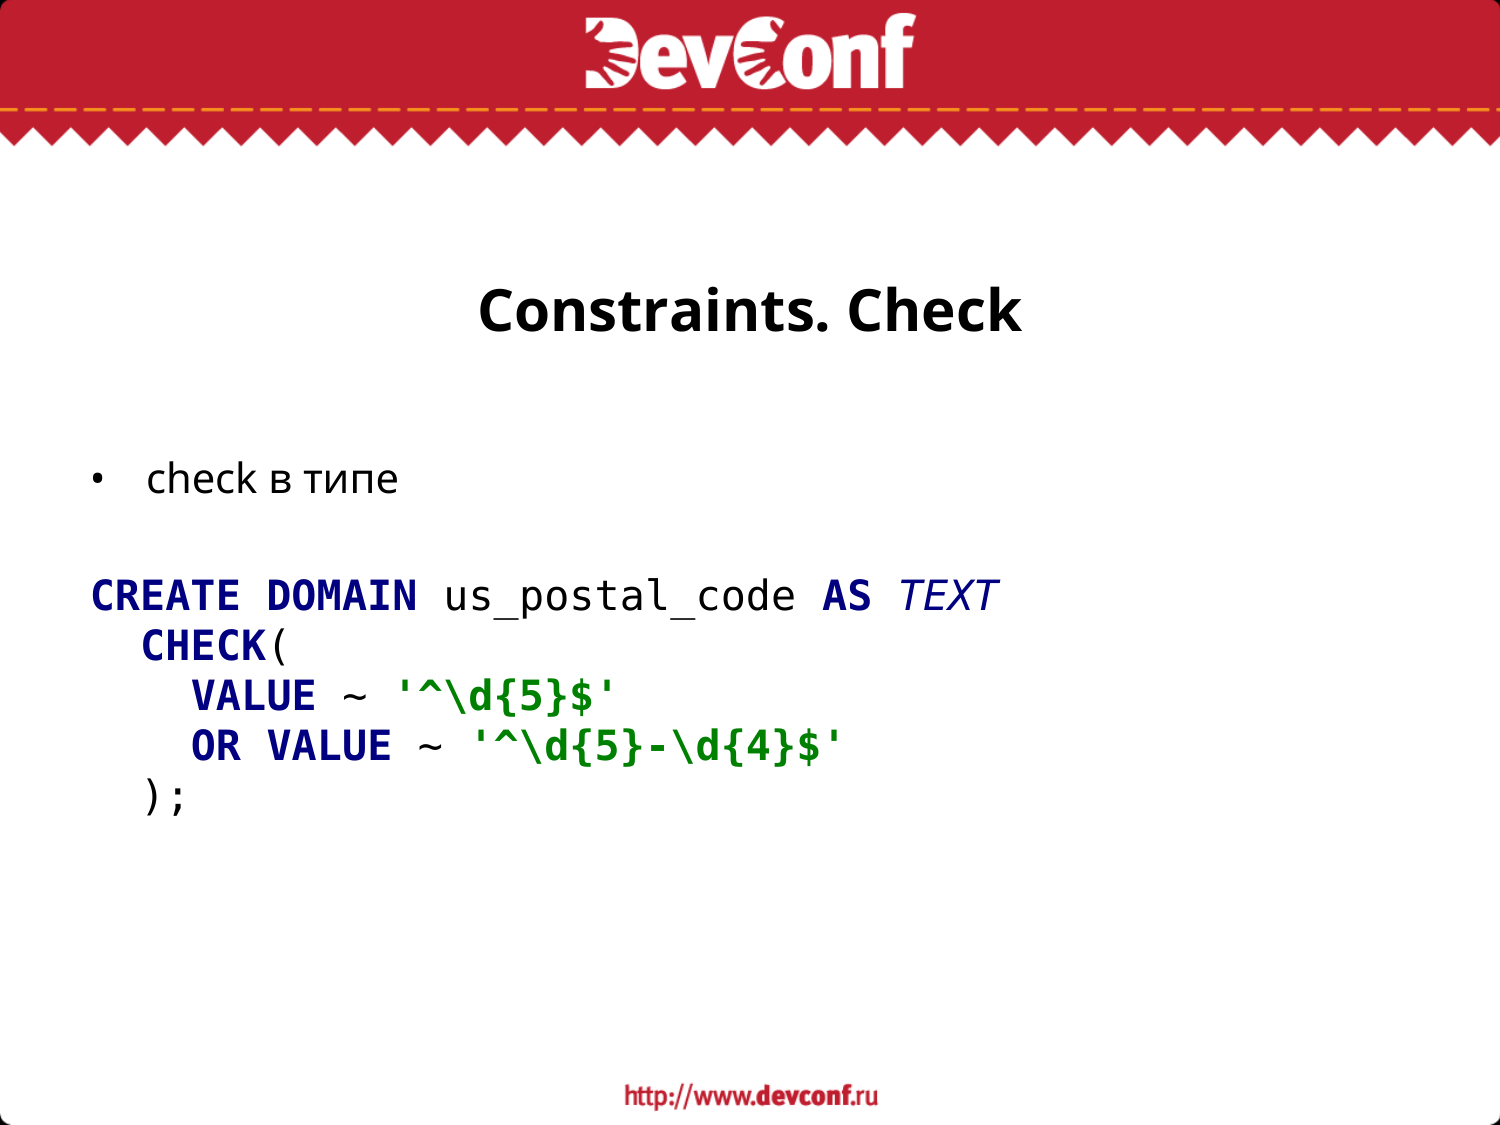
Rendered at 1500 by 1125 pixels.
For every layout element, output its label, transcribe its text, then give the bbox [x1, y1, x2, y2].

picture [0, 0, 1500, 1125]
title Constraints. Check [75, 219, 1426, 398]
list check в типе CREATE DOMAIN us_postal_code AS TEXT CHECK( VALUE ~ '^\d{5}$' OR VALUE ~ '^\d{5}-\d{4}$' ); [75, 444, 1426, 965]
